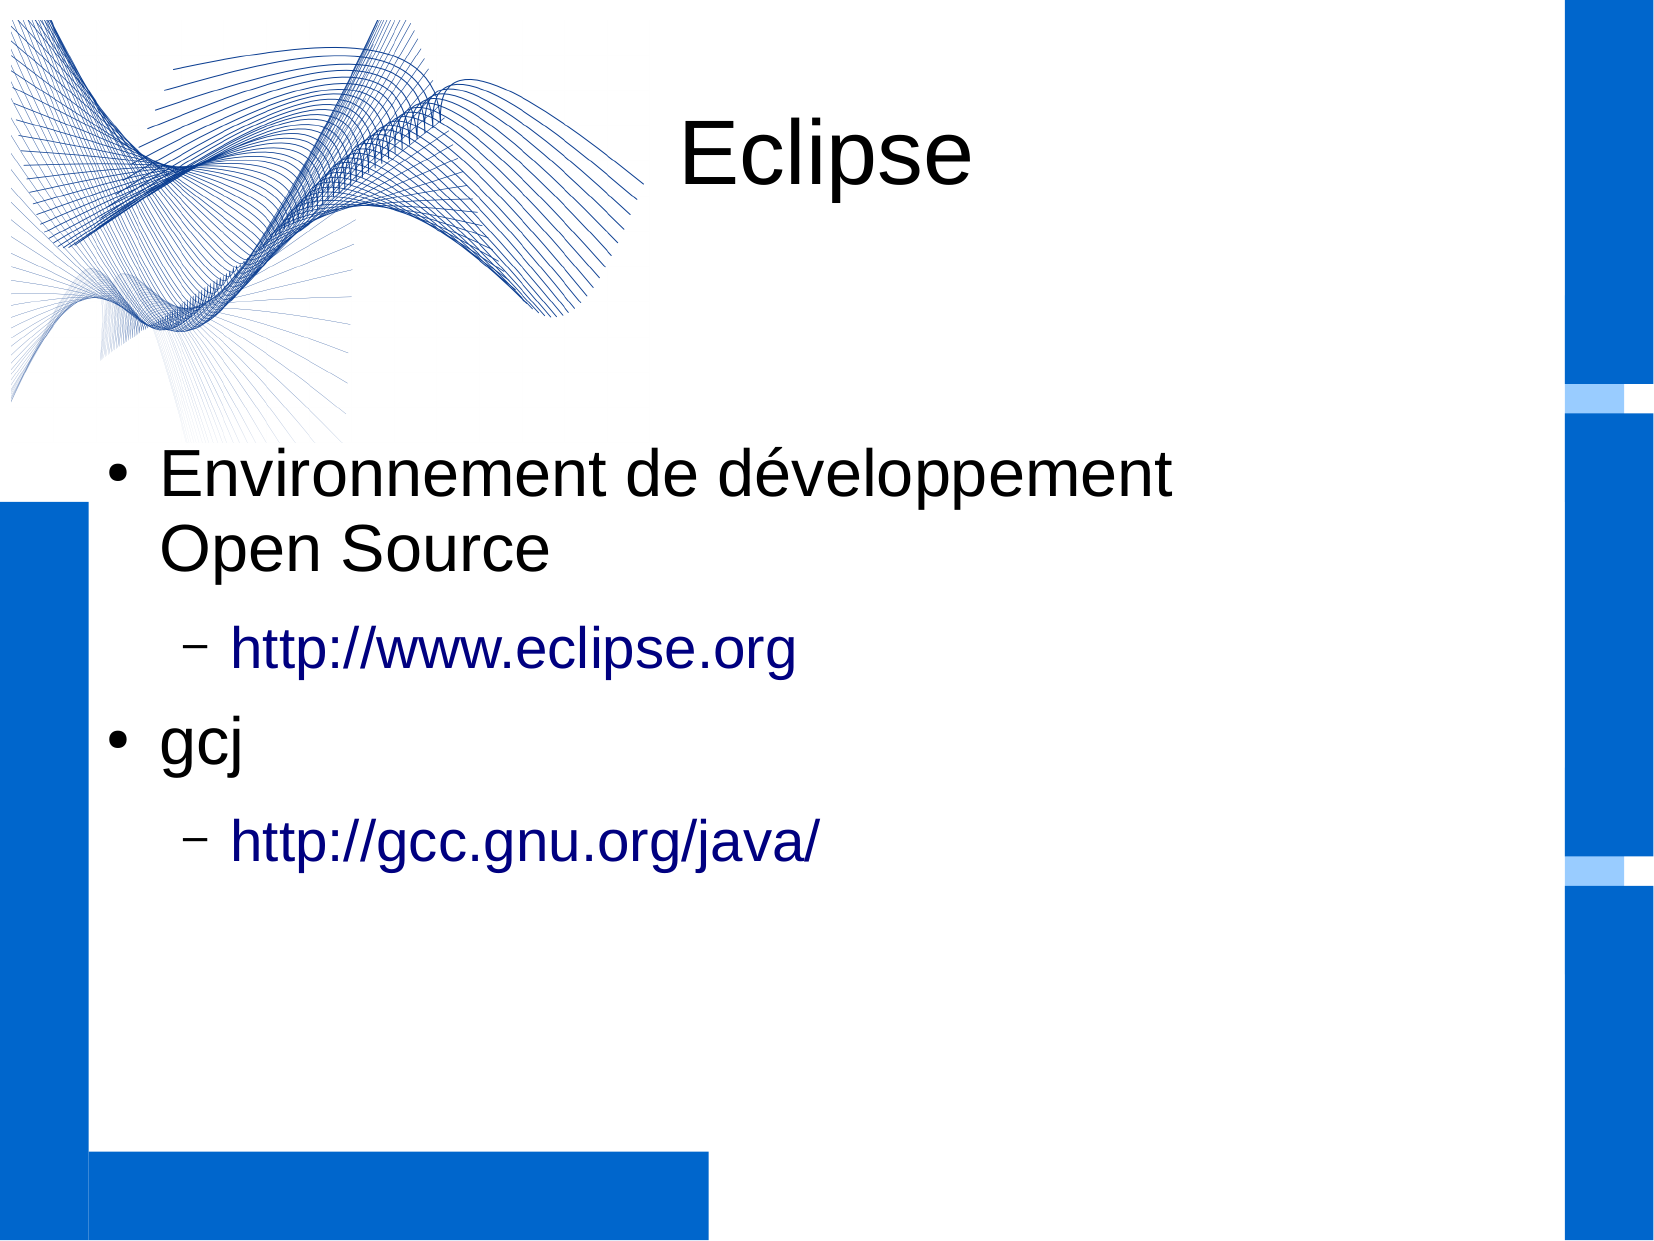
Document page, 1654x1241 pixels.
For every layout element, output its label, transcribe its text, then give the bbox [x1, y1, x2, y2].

text_box [0, 501, 88, 1241]
title Eclipse [82, 49, 1571, 257]
list Environnement de développement Open Source http://www.eclipse.org gcj http://gcc.gnu.org/java/ [88, 436, 1577, 1241]
picture [11, 20, 650, 443]
text_box [1564, 0, 1654, 1241]
